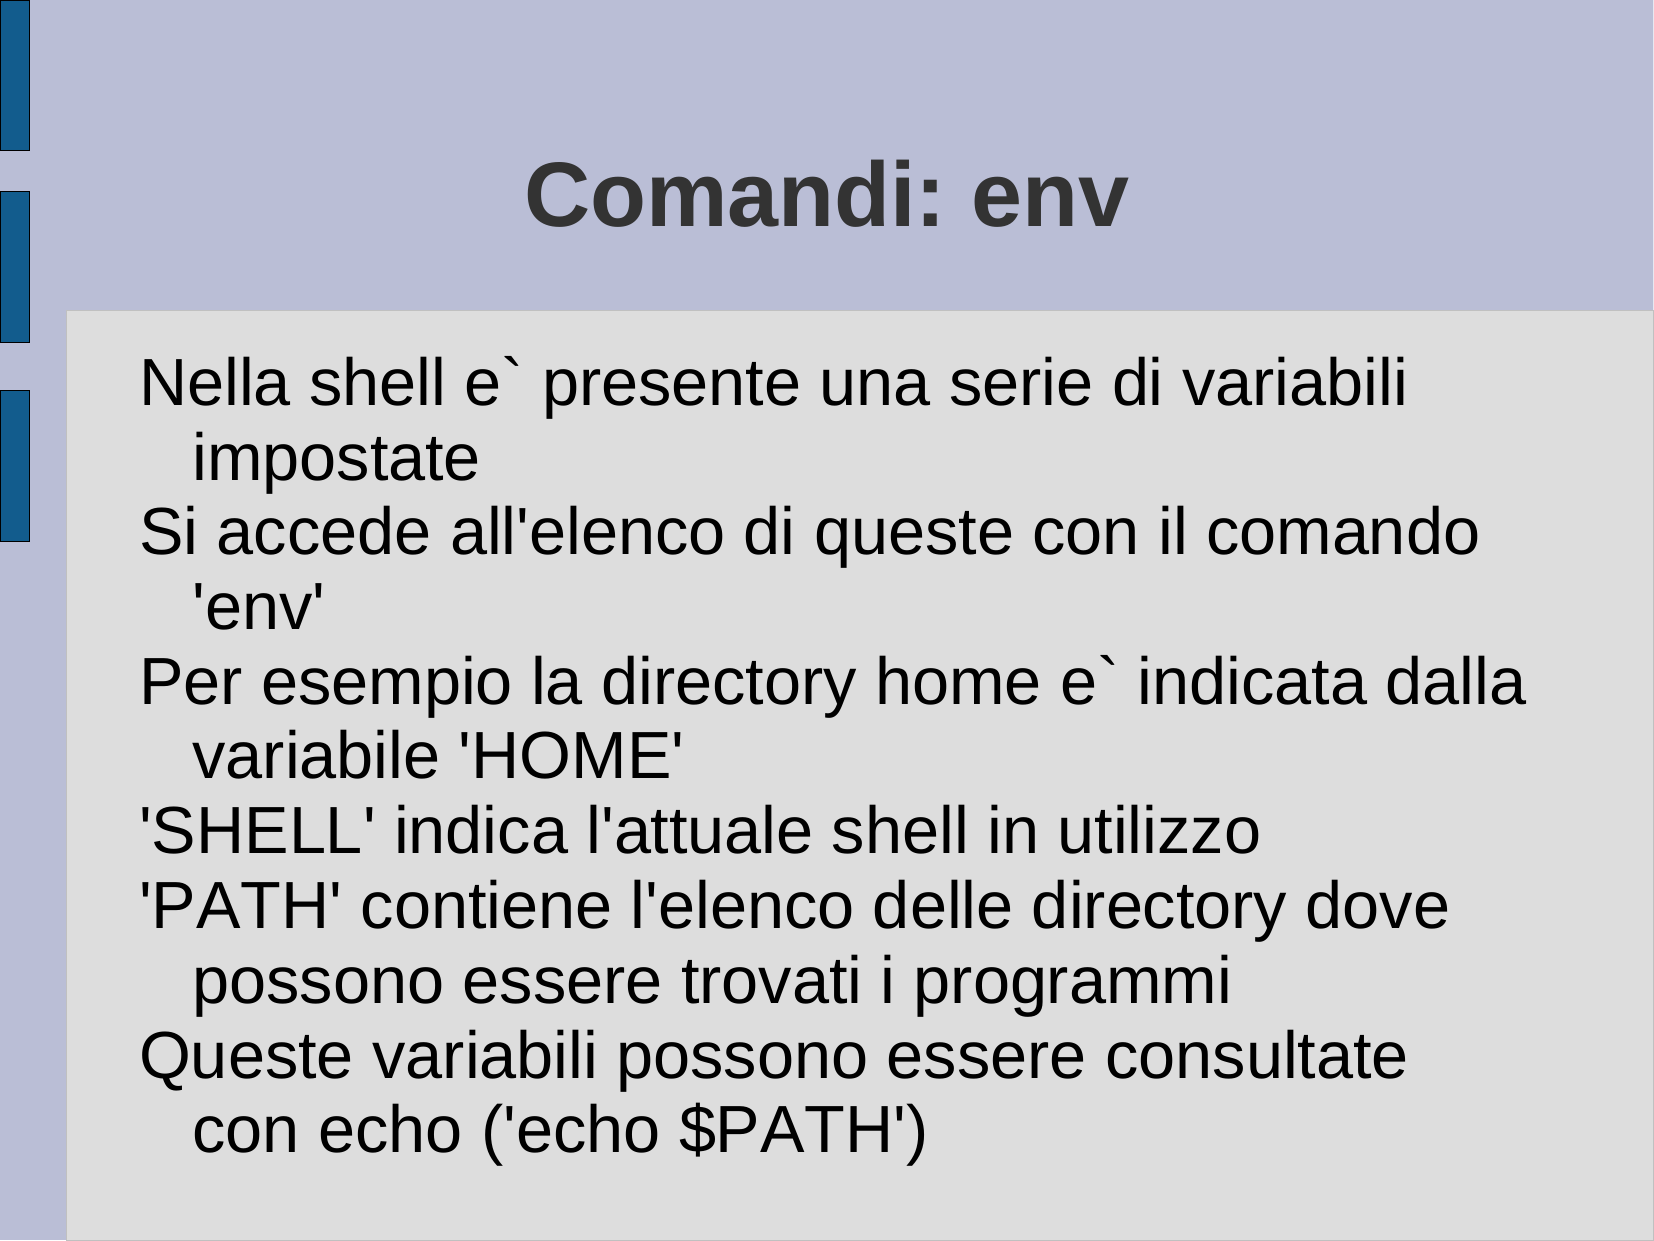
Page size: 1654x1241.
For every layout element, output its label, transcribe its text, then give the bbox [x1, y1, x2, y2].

title Comandi: env [121, 91, 1534, 299]
list Nella shell e` presente una serie di variabili impostate Si accede all'elenco di queste con il comando 'env' Per esempio la directory home e` indicata dalla variabile 'HOME' 'SHELL' indica l'attuale shell in utilizzo 'PATH' contiene l'elenco delle directory dove possono essere trovati i programmi Queste variabili possono essere consultate con echo ('echo $PATH') [121, 344, 1534, 1201]
